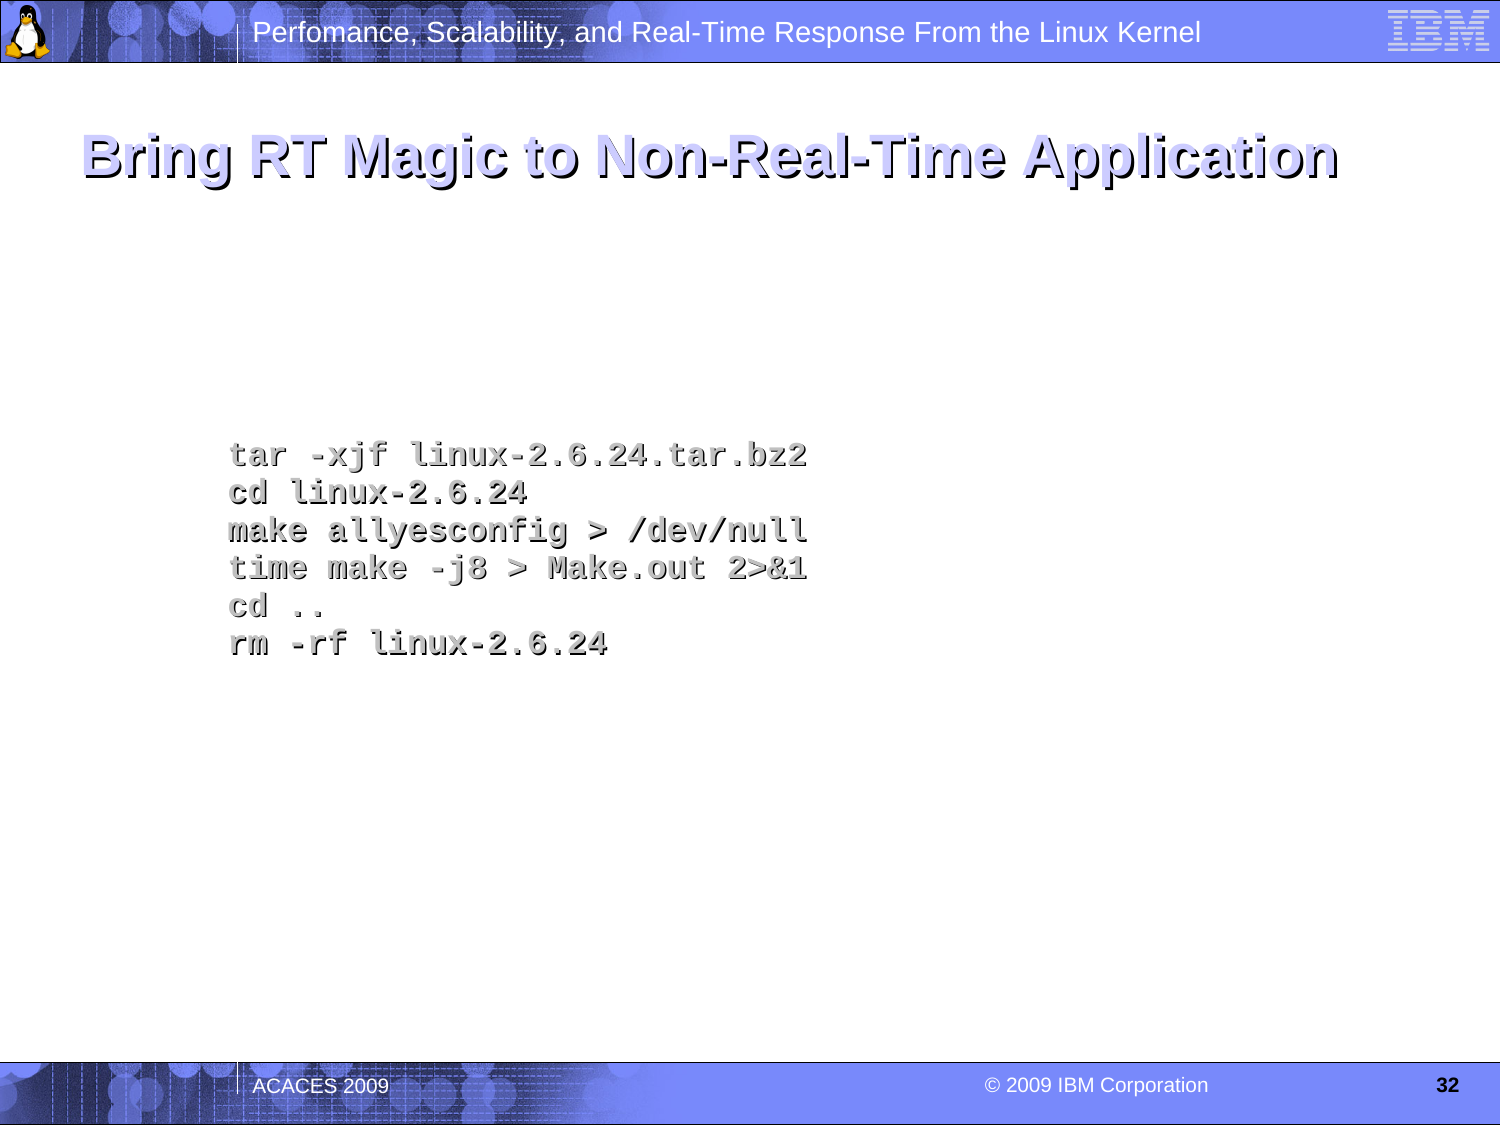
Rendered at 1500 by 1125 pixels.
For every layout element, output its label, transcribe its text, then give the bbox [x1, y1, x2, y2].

title Bring RT Magic to Non-Real-Time Application [79, 124, 1433, 192]
text_box tar -xjf linux-2.6.24.tar.bz2 cd linux-2.6.24 make allyesconfig > /dev/null time make -j8 > Make.out 2>&1 cd .. rm -rf linux-2.6.24 [212, 430, 823, 680]
picture [1, 1, 1500, 62]
picture [0, 1063, 1500, 1124]
